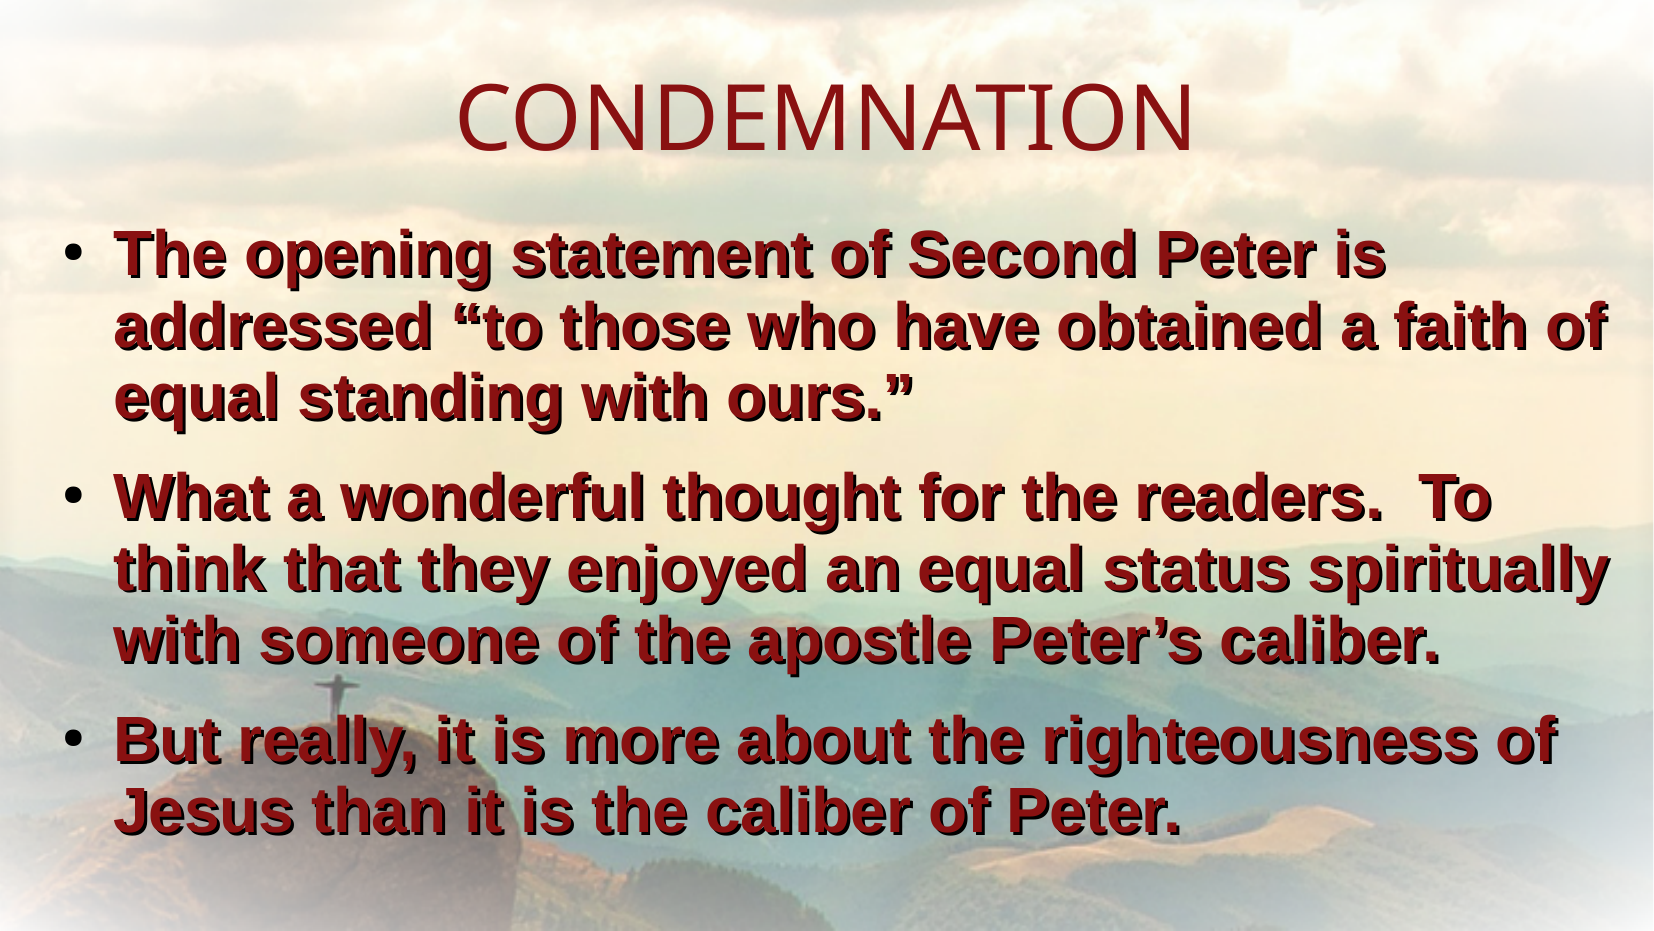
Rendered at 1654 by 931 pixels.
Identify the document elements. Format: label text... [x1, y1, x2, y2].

list The opening statement of Second Peter is addressed “to those who have obtained a faith of equal standing with ours.” What a wonderful thought for the readers. To think that they enjoyed an equal status spiritually with someone of the apostle Peter’s caliber. But really, it is more about the righteousness of Jesus than it is the caliber of Peter. [45, 217, 1621, 901]
title CONDEMNATION [82, 37, 1571, 193]
picture [0, 0, 1654, 931]
